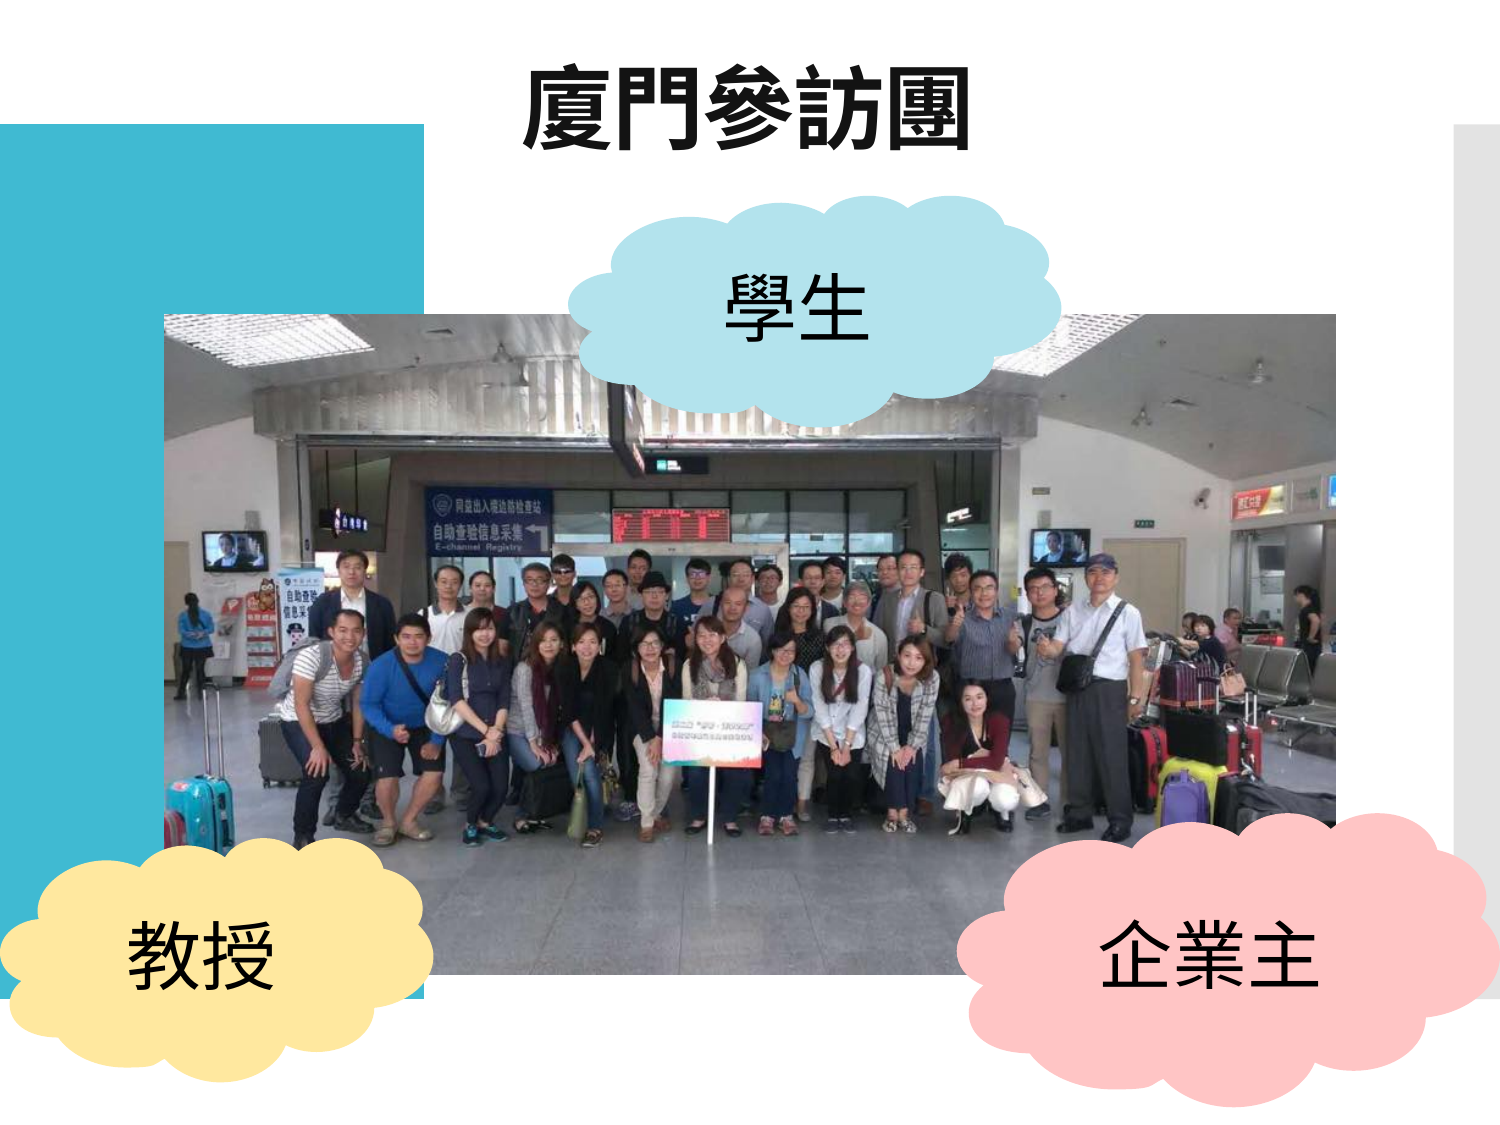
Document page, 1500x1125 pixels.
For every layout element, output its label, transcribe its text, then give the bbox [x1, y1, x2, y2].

text_box 教授 [0, 838, 434, 1083]
title 廈門參訪團團 [164, 0, 1425, 225]
text_box 學生 [568, 195, 1062, 428]
text_box 企業主 [956, 813, 1500, 1108]
picture [164, 314, 1336, 975]
